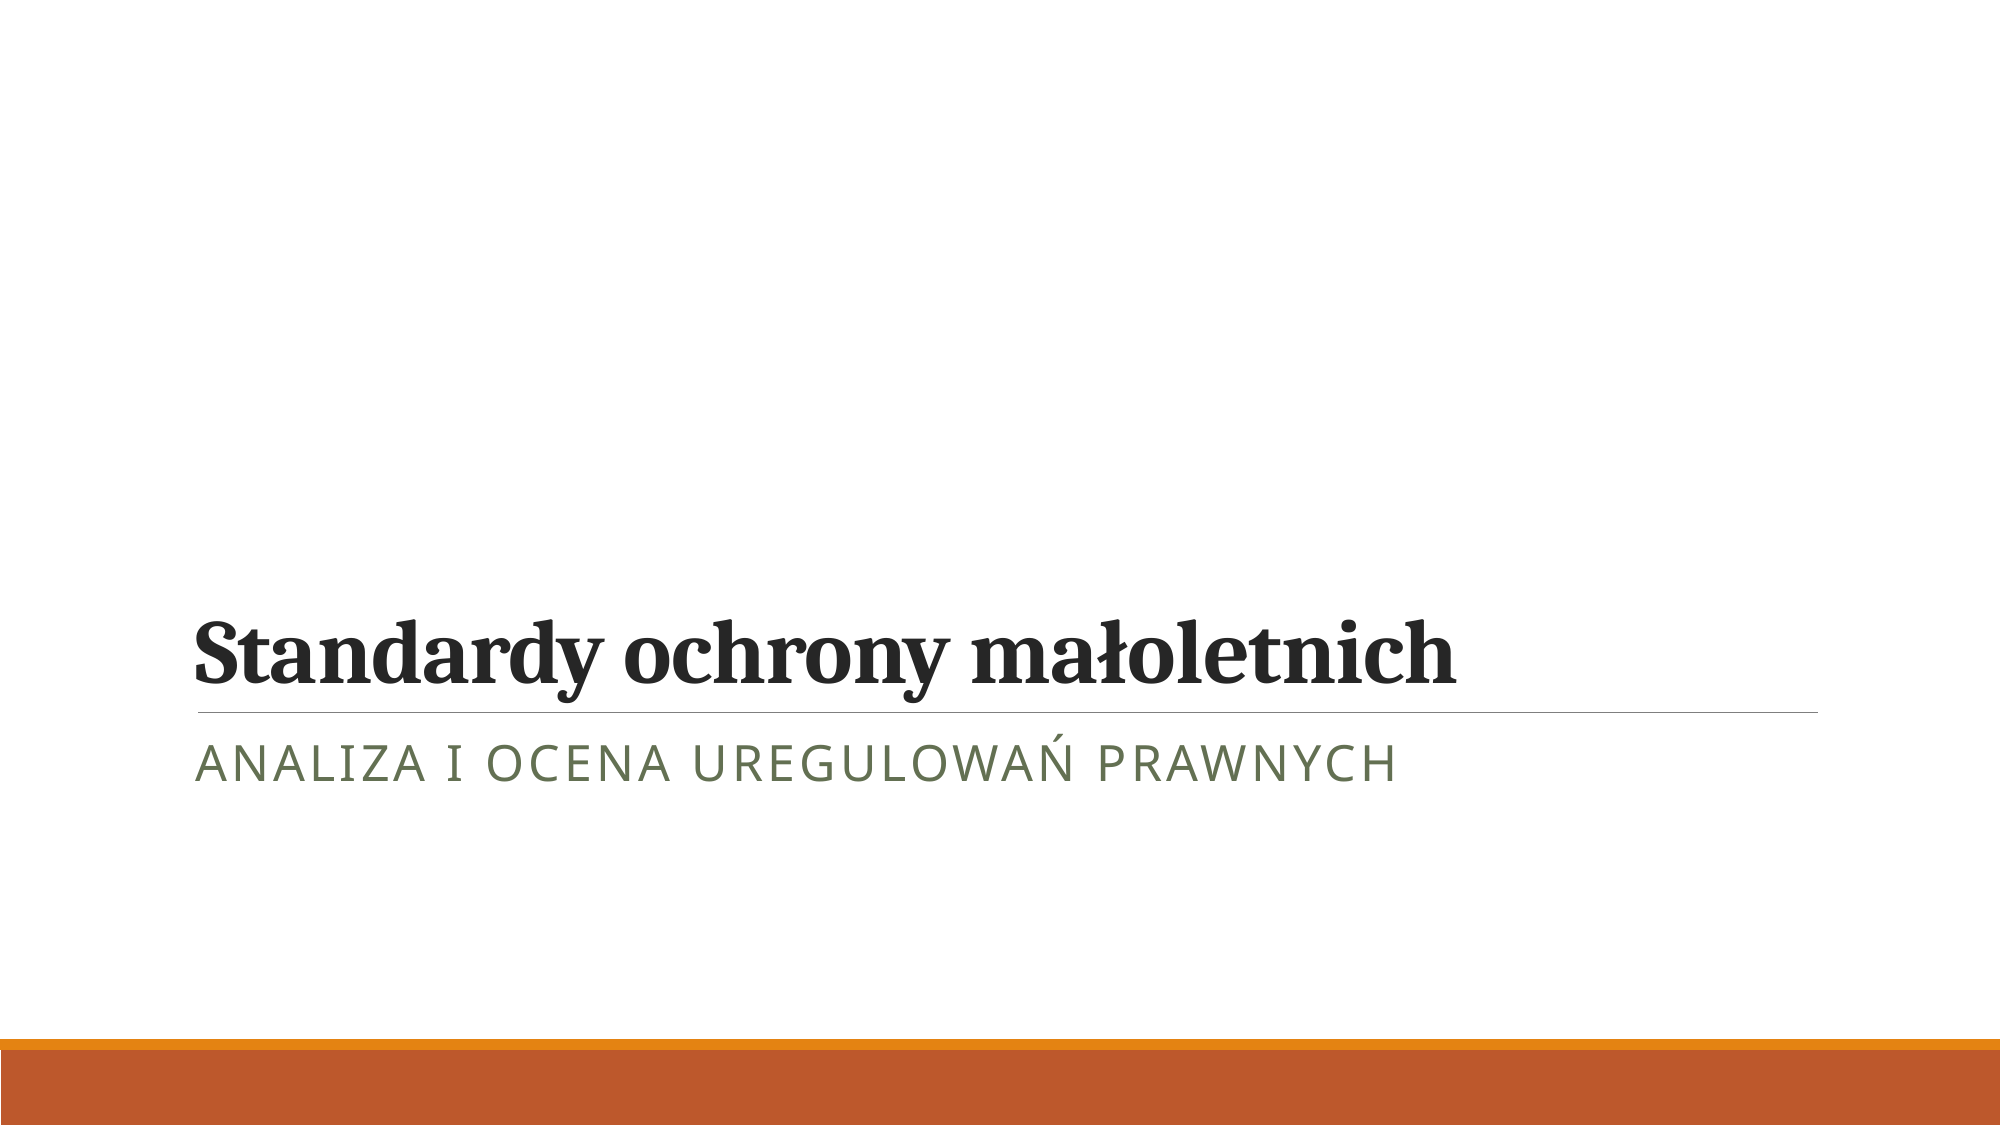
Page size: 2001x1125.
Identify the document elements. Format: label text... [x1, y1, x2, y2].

list Analiza i ocena uregulowań prawnych [180, 730, 1831, 919]
title Standardy ochrony małoletnich [180, 124, 1831, 710]
